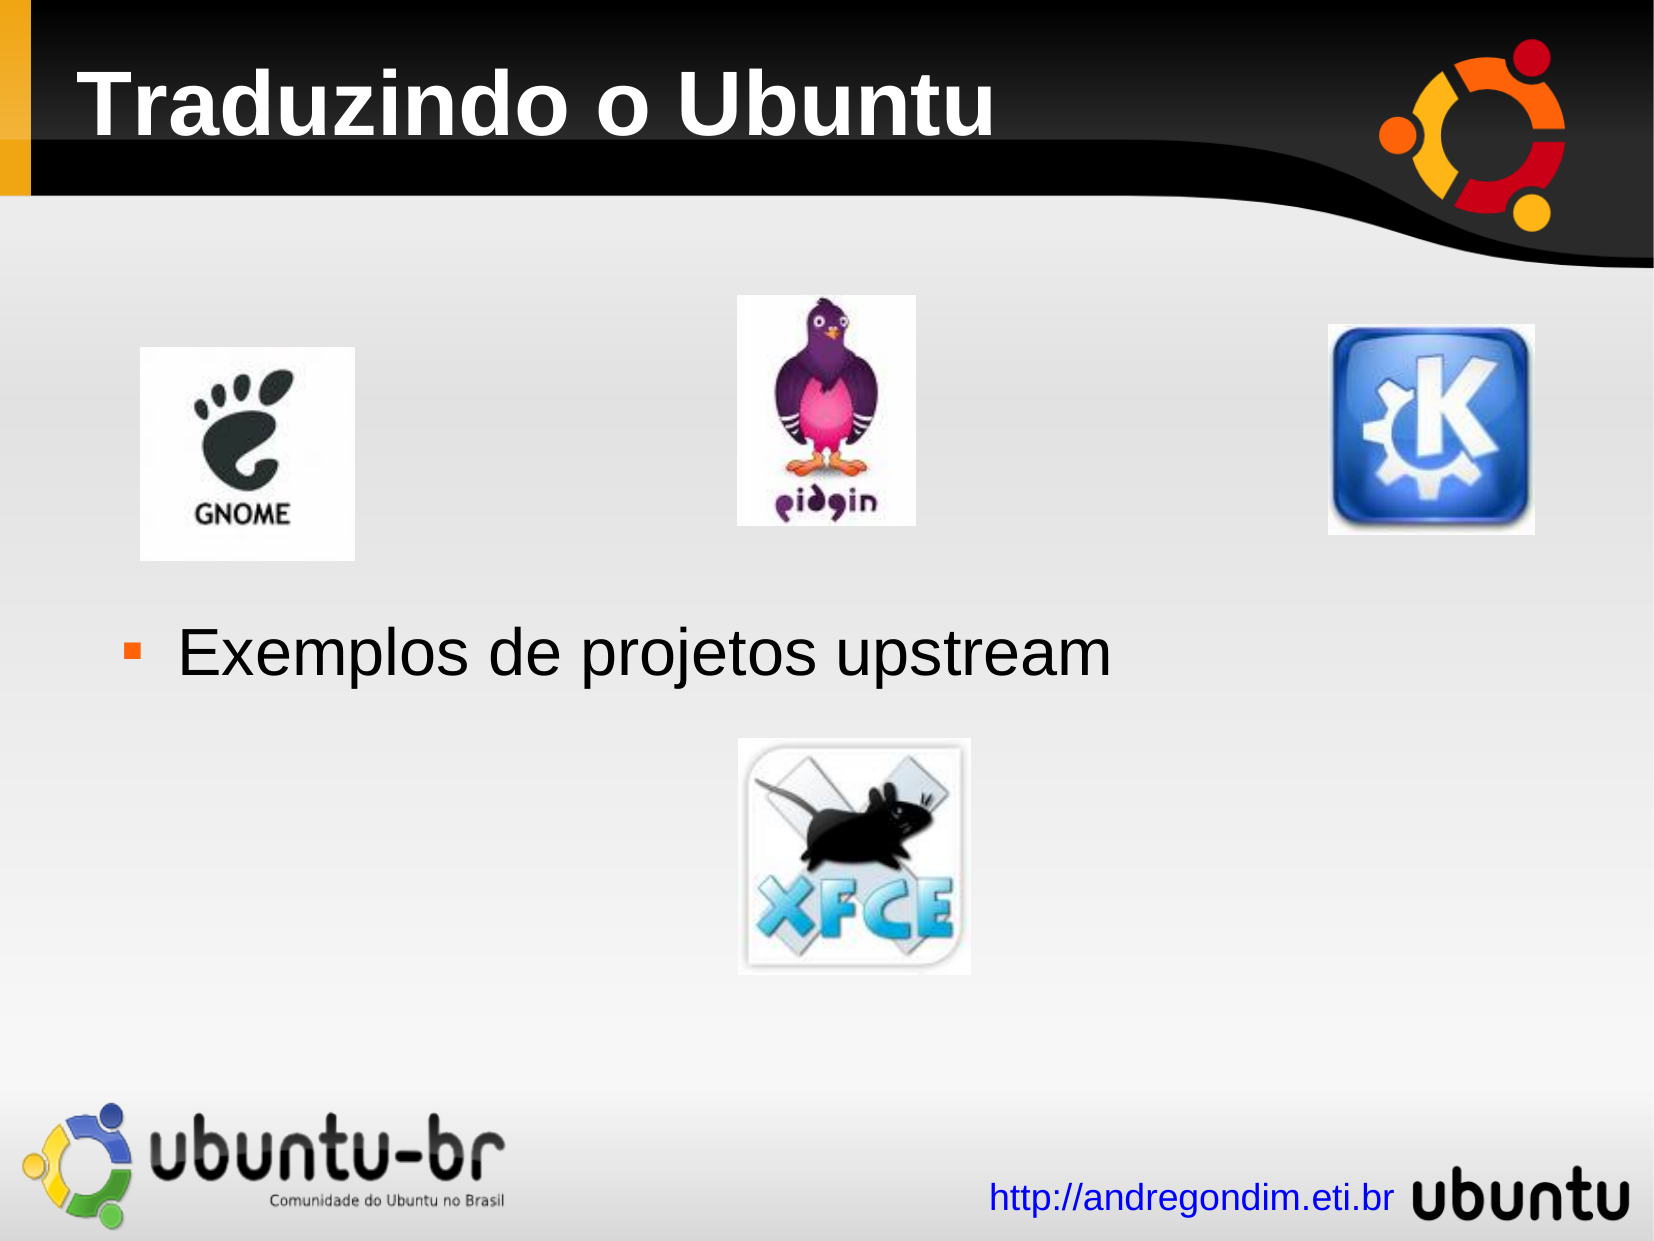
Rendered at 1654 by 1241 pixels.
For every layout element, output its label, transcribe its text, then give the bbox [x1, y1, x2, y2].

title Traduzindo o Ubuntu [76, 7, 1565, 200]
picture [0, 0, 1654, 1241]
list Exemplos de projetos upstream [106, 615, 1152, 739]
